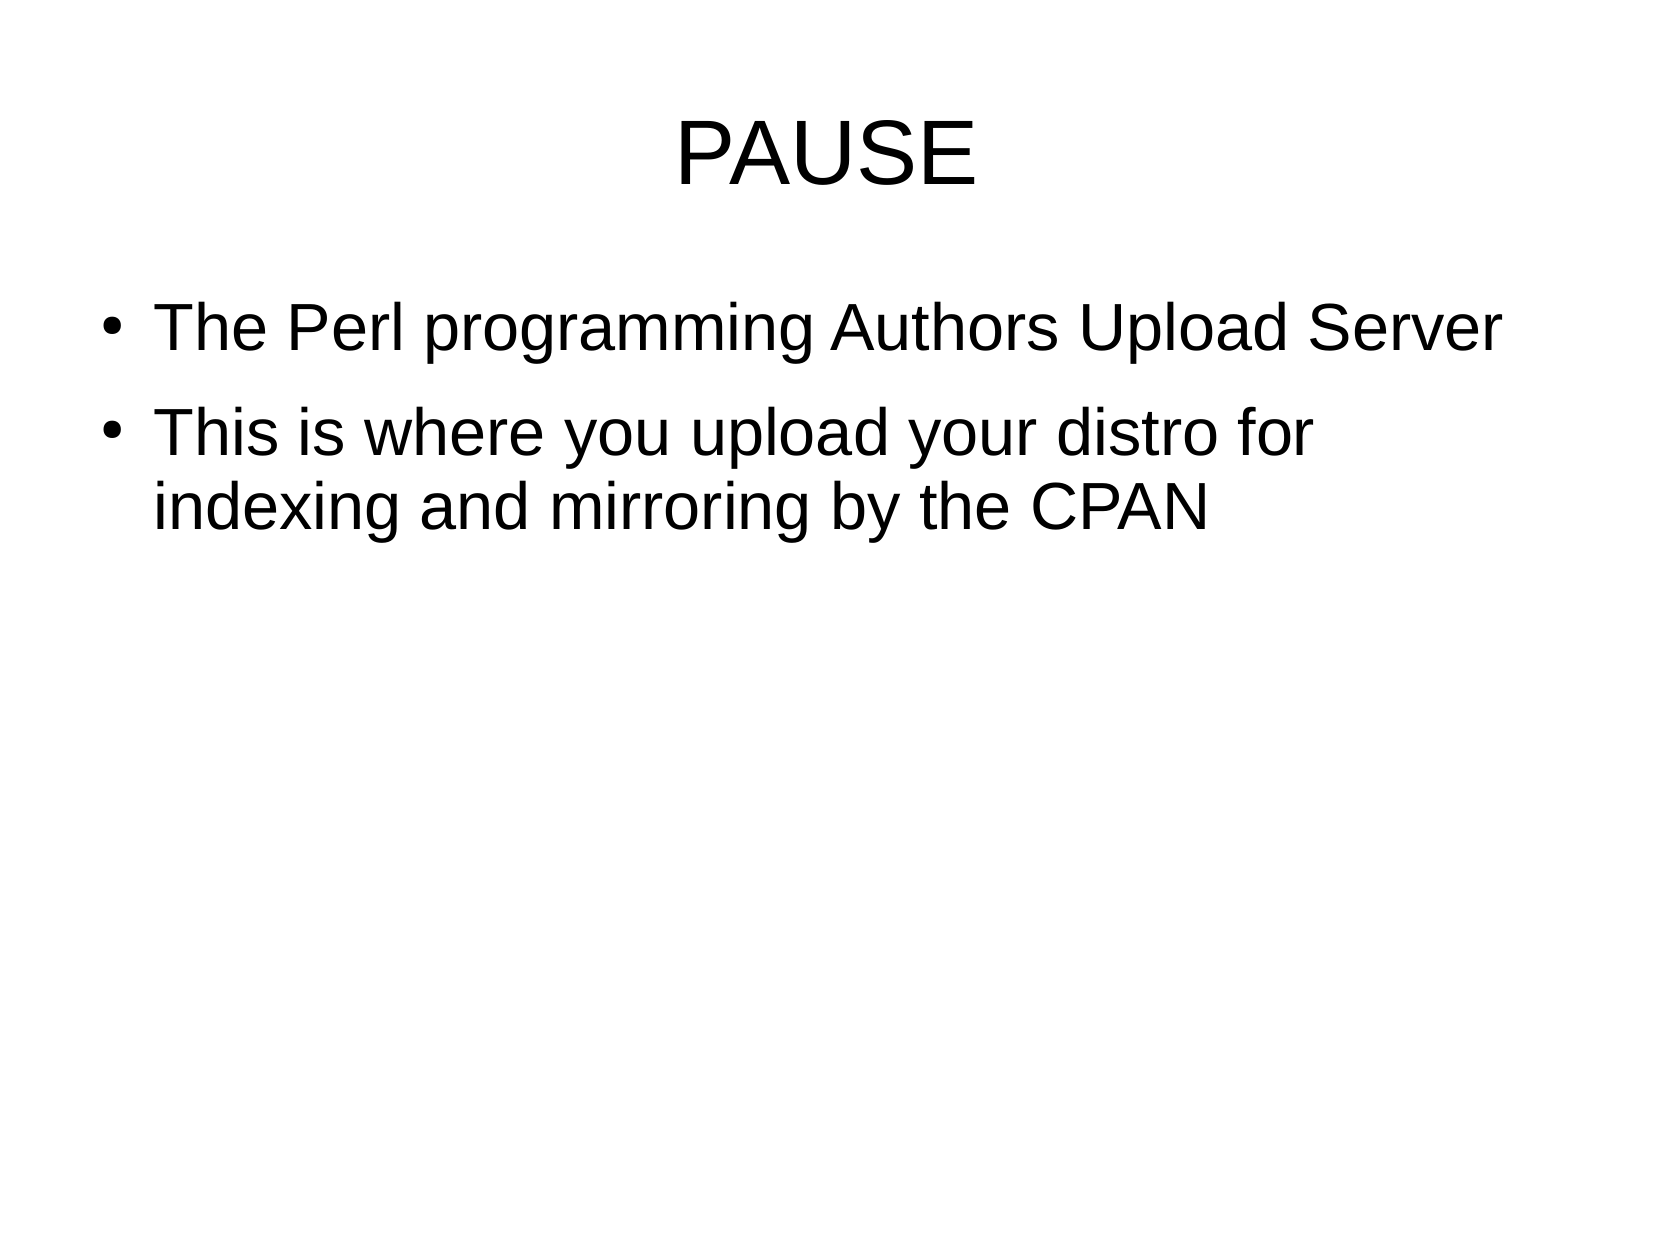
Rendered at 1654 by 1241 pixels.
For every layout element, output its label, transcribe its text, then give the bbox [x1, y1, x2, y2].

title PAUSE [82, 49, 1571, 257]
list The Perl programming Authors Upload Server This is where you upload your distro for indexing and mirroring by the CPAN [82, 290, 1571, 1109]
